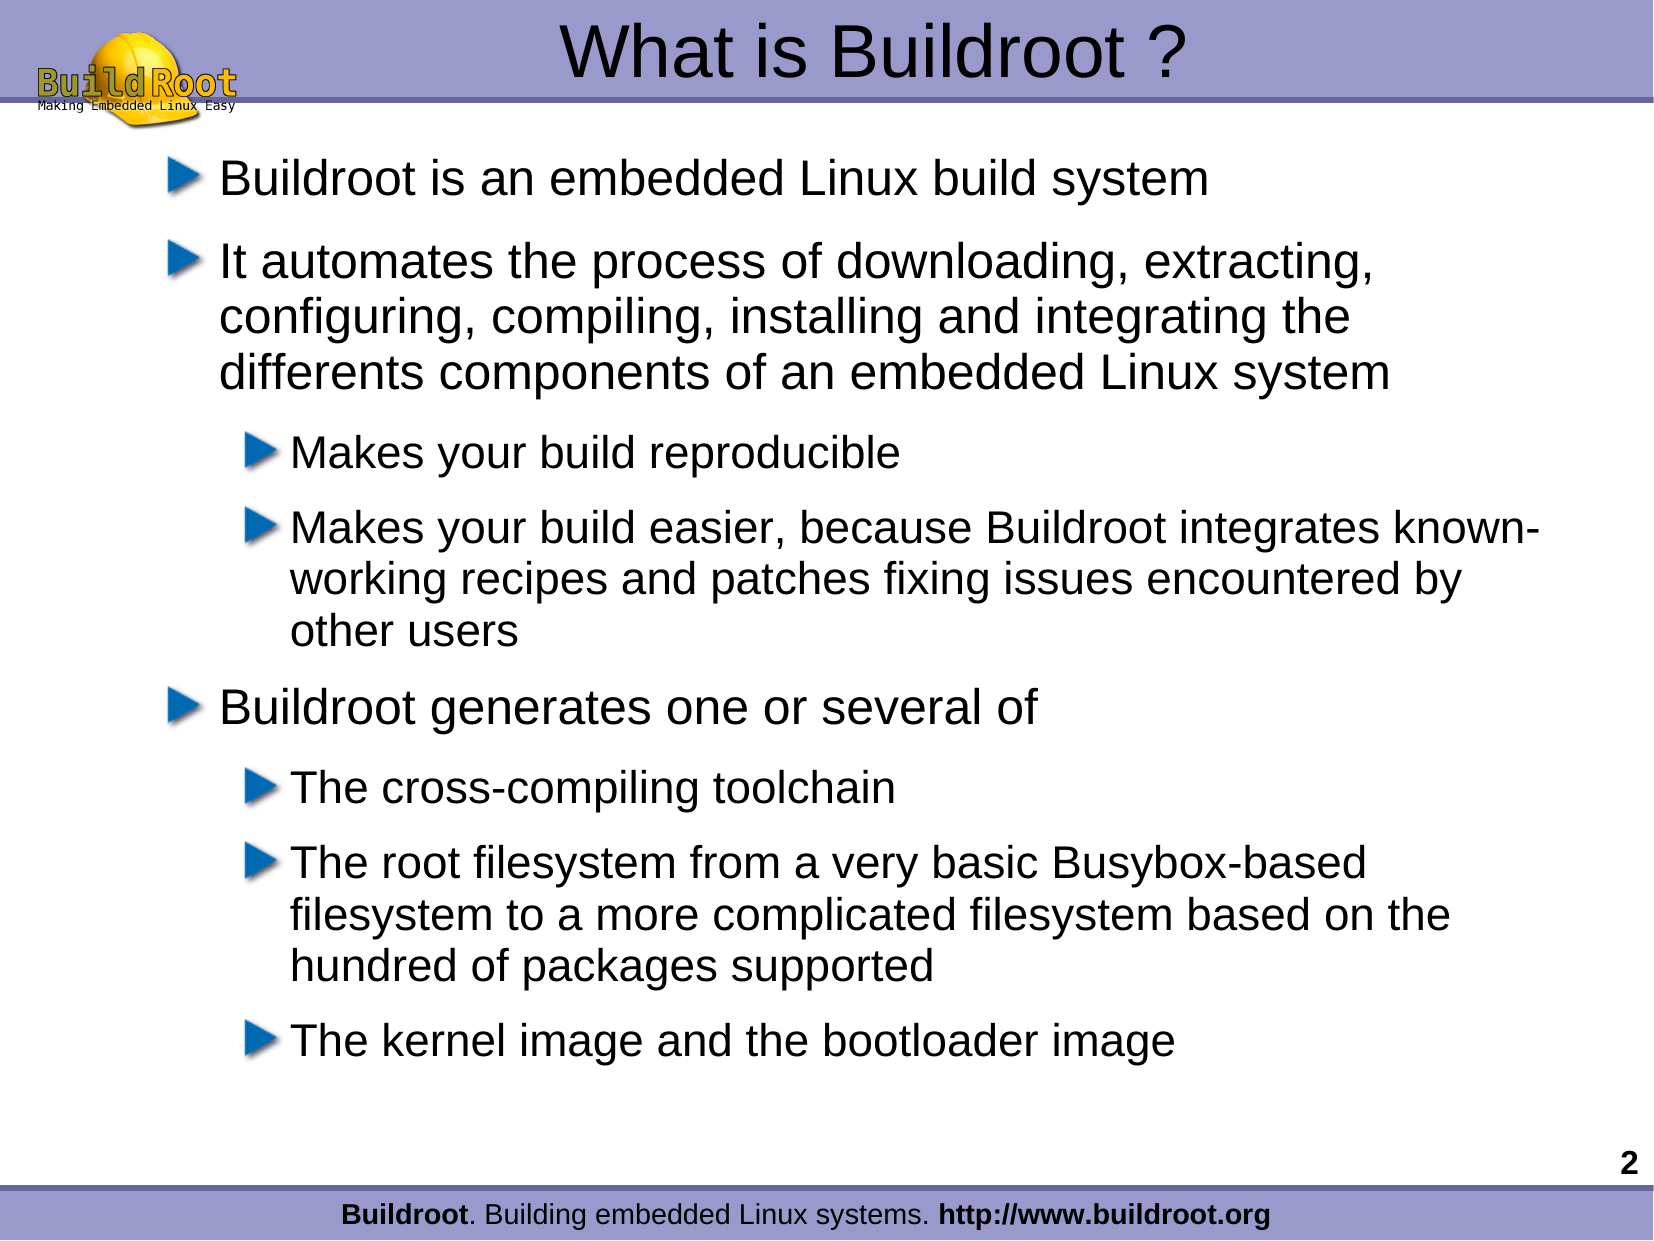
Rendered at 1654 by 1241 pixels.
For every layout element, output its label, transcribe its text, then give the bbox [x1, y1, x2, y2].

title What is Buildroot ? [197, 4, 1551, 98]
picture [18, 17, 261, 140]
list Buildroot is an embedded Linux build system It automates the process of downloading, extracting, configuring, compiling, installing and integrating the differents components of an embedded Linux system Makes your build reproducible Makes your build easier, because Buildroot integrates known-working recipes and patches fixing issues encountered by other users Buildroot generates one or several of The cross-compiling toolchain The root filesystem from a very basic Busybox-based filesystem to a more complicated filesystem based on the hundred of packages supported The kernel image and the bootloader image [148, 149, 1561, 1149]
